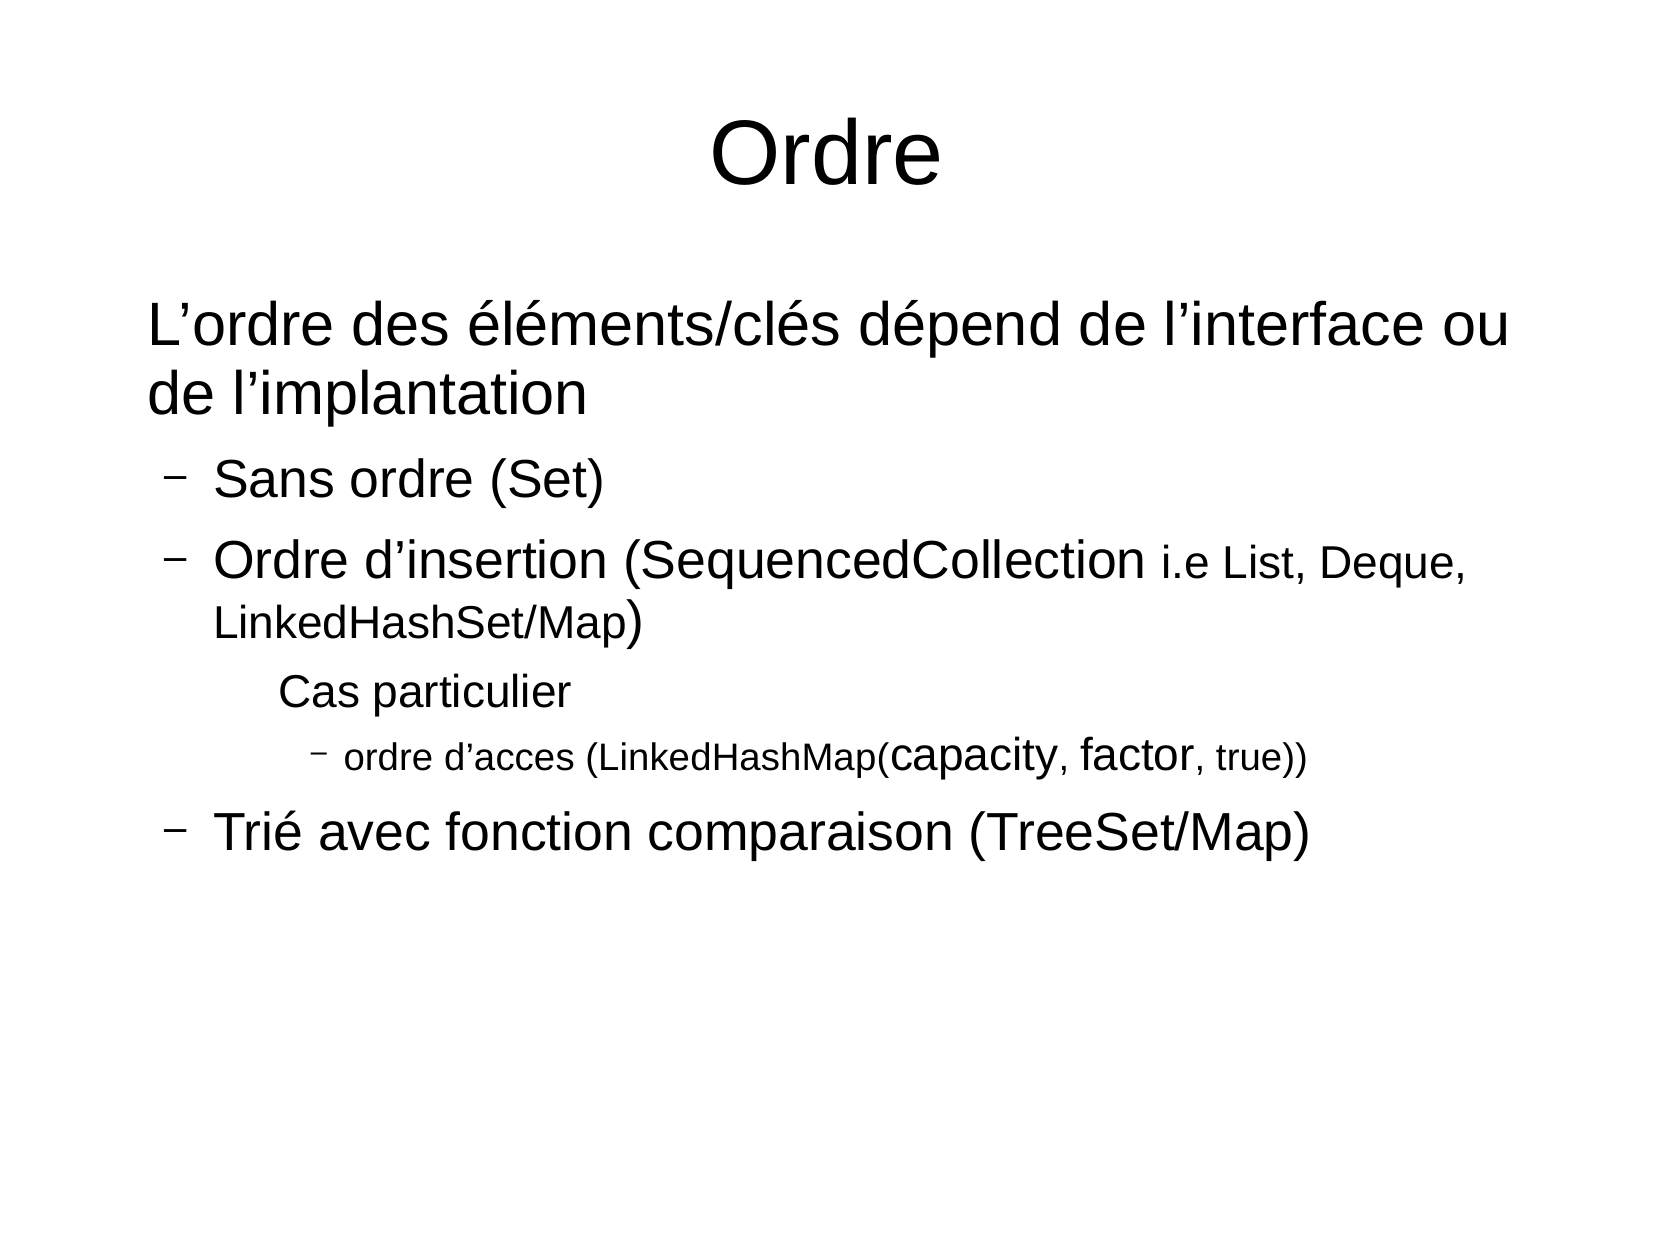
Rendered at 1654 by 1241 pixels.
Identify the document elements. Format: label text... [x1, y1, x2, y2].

title Ordre [82, 49, 1571, 257]
list L’ordre des éléments/clés dépend de l’interface ou de l’implantation Sans ordre (Set) Ordre d’insertion (SequencedCollection i.e List, Deque, LinkedHashSet/Map) Cas particulier ordre d’acces (LinkedHashMap(capacity, factor, true)) Trié avec fonction comparaison (TreeSet/Map) [82, 290, 1571, 1010]
